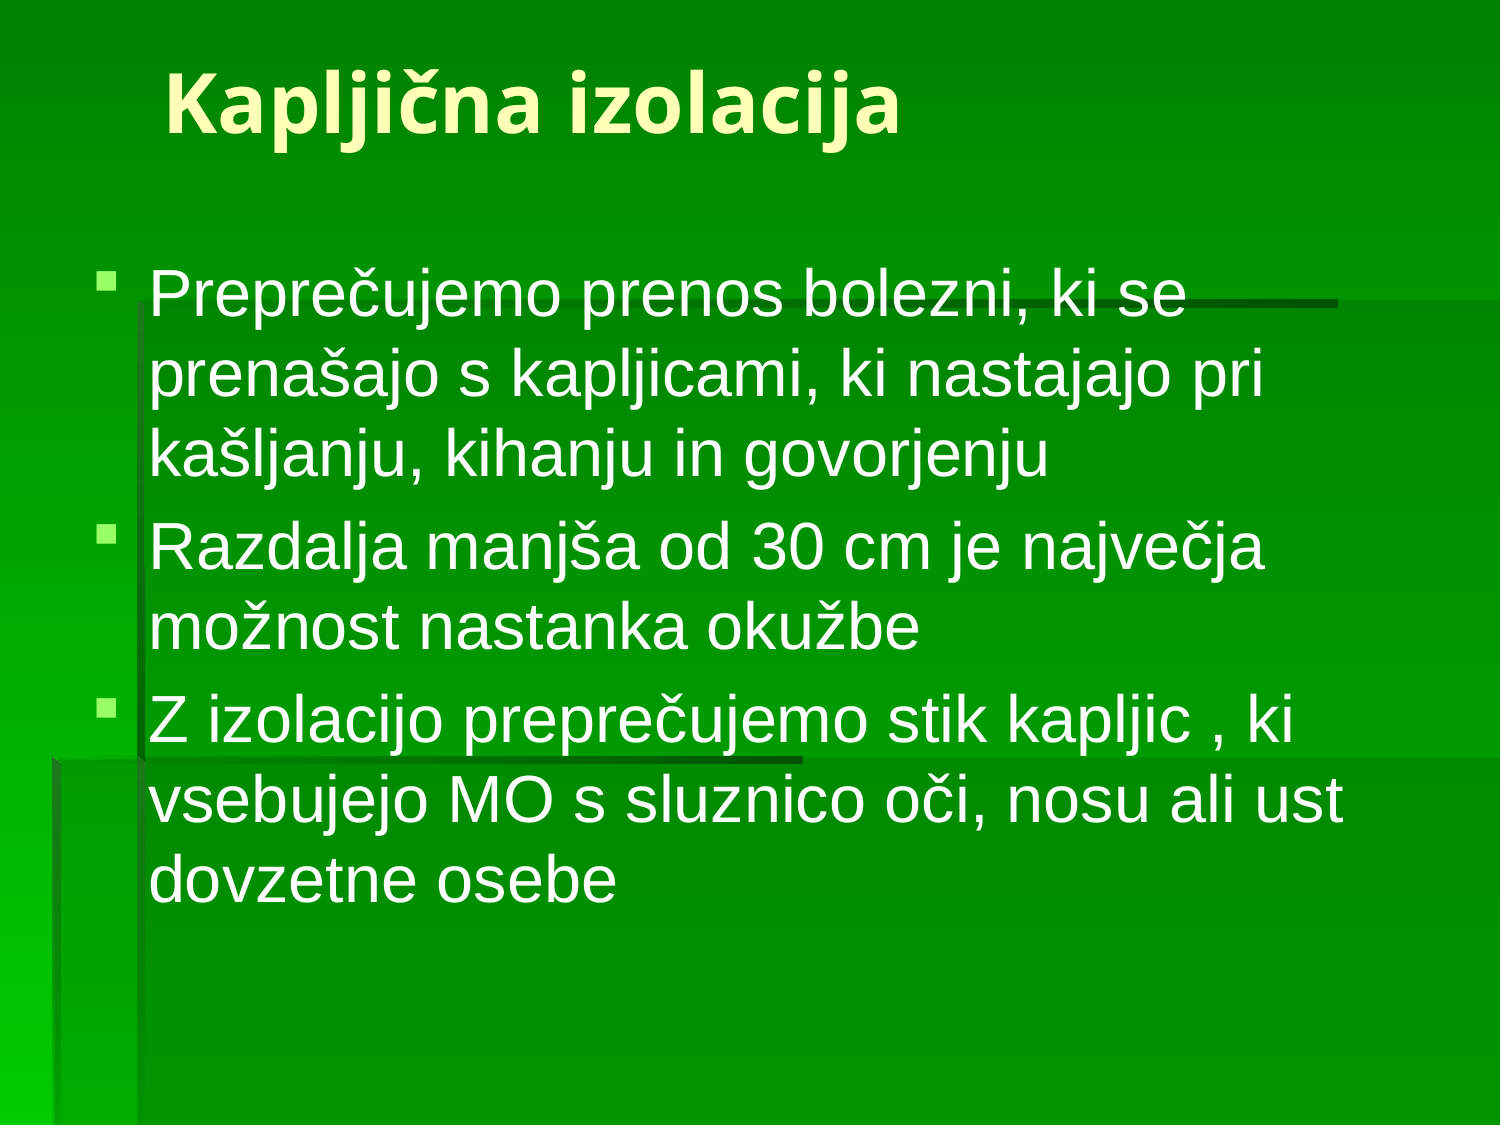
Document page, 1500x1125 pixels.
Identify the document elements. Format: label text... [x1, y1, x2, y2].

title Kapljična izolacija [147, 40, 1451, 148]
list Preprečujemo prenos bolezni, ki se prenašajo s kapljicami, ki nastajajo pri kašljanju, kihanju in govorjenju Razdalja manjša od 30 cm je največja možnost nastanka okužbe Z izolacijo preprečujemo stik kapljic , ki vsebujejo MO s sluznico oči, nosu ali ust dovzetne osebe [76, 148, 1451, 1000]
